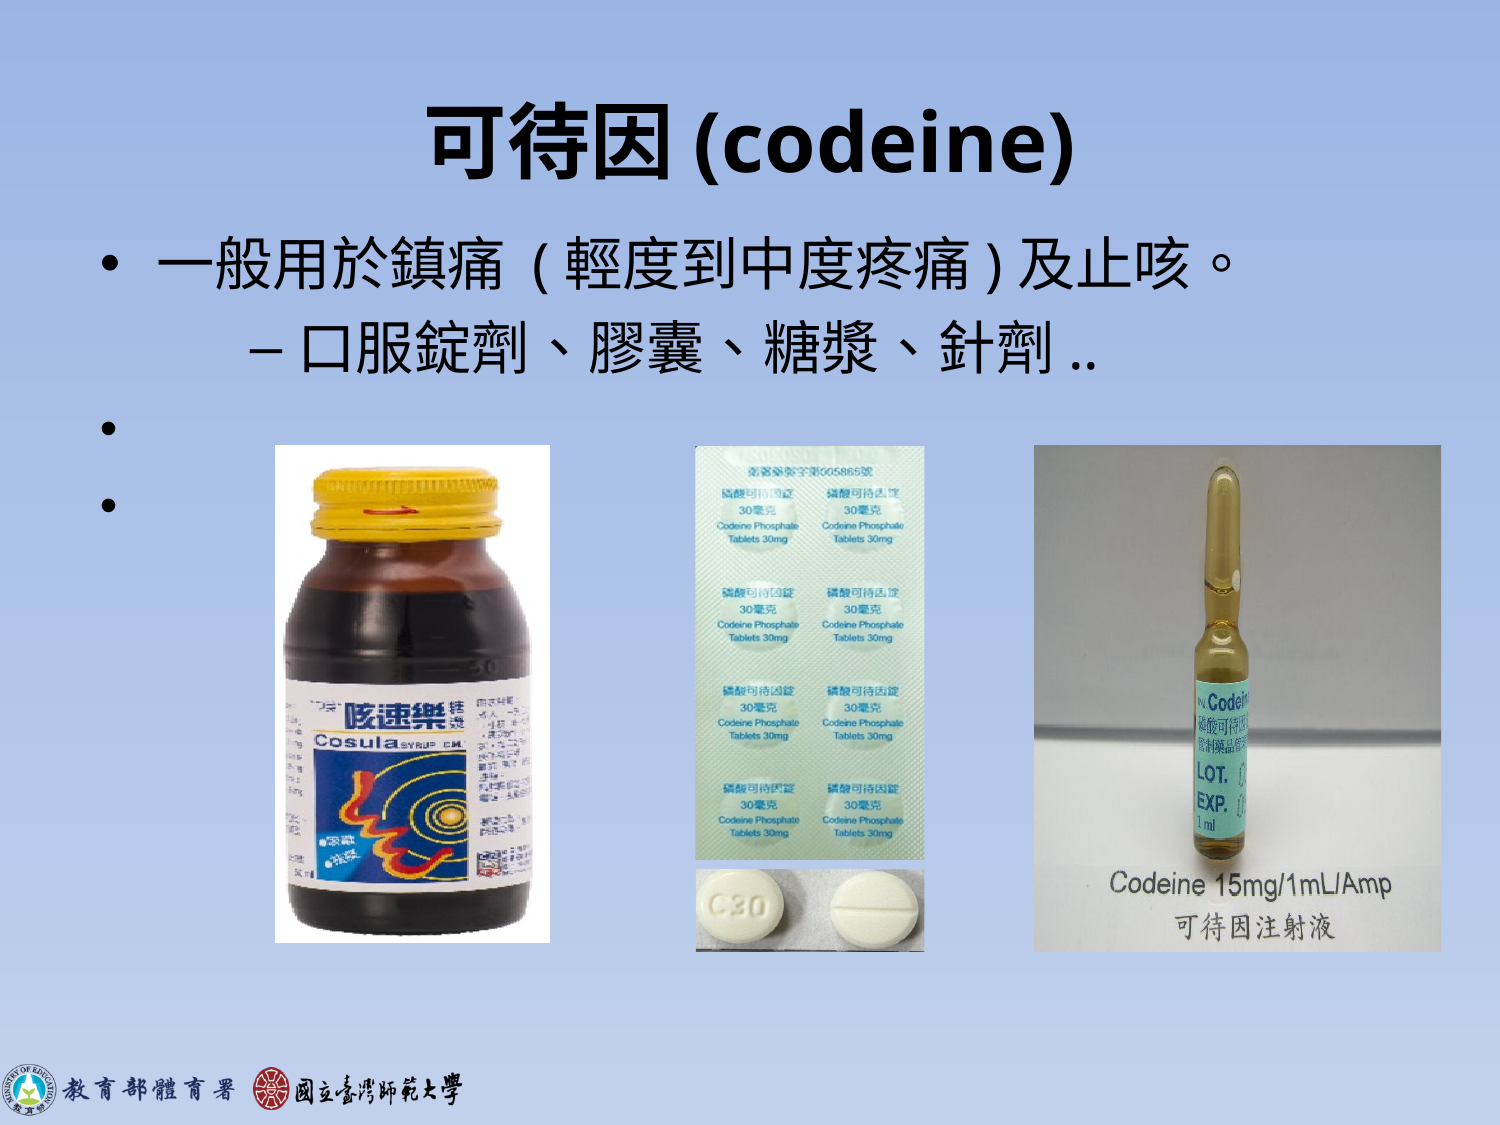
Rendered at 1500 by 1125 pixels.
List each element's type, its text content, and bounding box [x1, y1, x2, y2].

list 一般用於鎮痛 (輕度到中度疼痛)及止咳。 口服錠劑、膠囊、糖漿、針劑.. [85, 219, 1436, 468]
picture [695, 446, 925, 860]
picture [1034, 445, 1442, 952]
picture [275, 445, 550, 943]
title 可待因(codeine) [75, 45, 1426, 233]
picture [695, 869, 925, 952]
